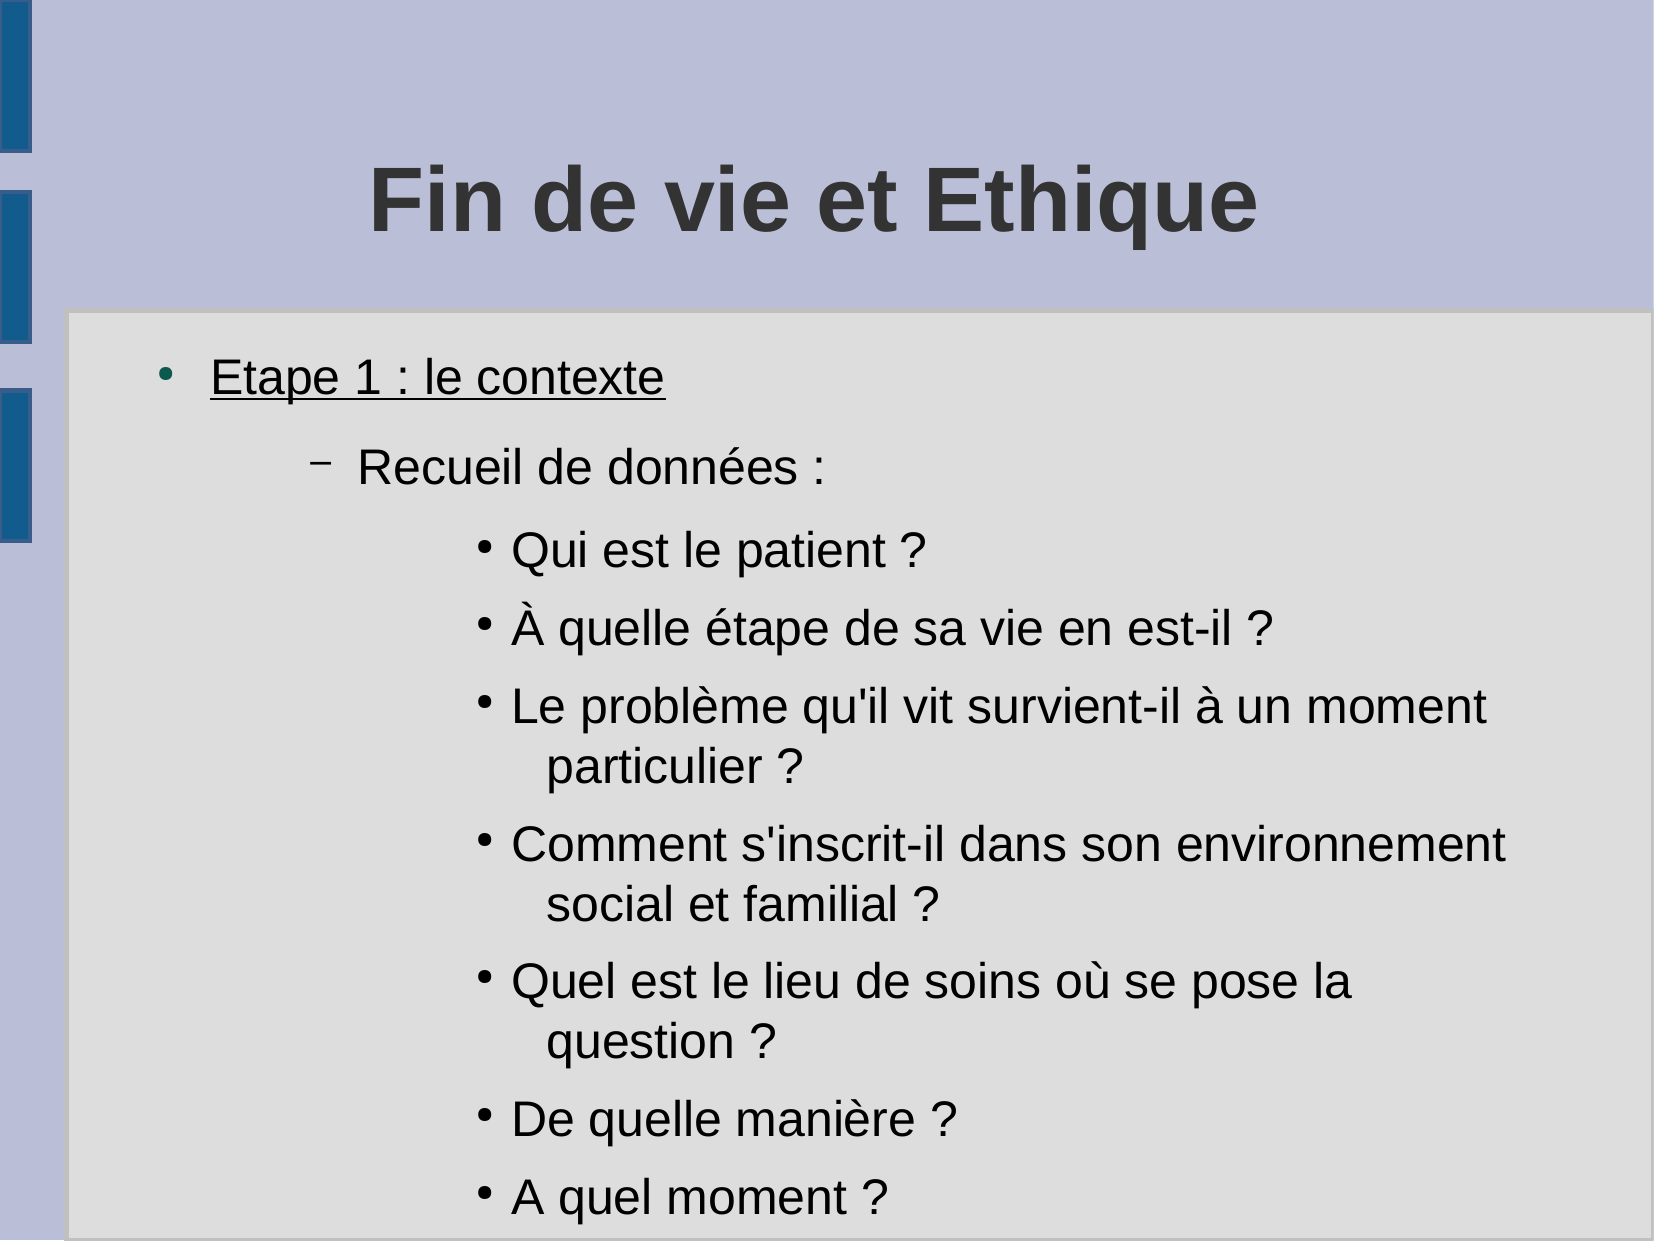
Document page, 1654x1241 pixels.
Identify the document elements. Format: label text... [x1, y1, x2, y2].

list Etape 1 : le contexte Recueil de données : Qui est le patient ? À quelle étape de sa vie en est-il ? Le problème qu'il vit survient-il à un moment particulier ? Comment s'inscrit-il dans son environnement social et familial ? Quel est le lieu de soins où se pose la question ? De quelle manière ? A quel moment ? [121, 344, 1534, 1146]
title Fin de vie et Ethique [121, 139, 1534, 251]
